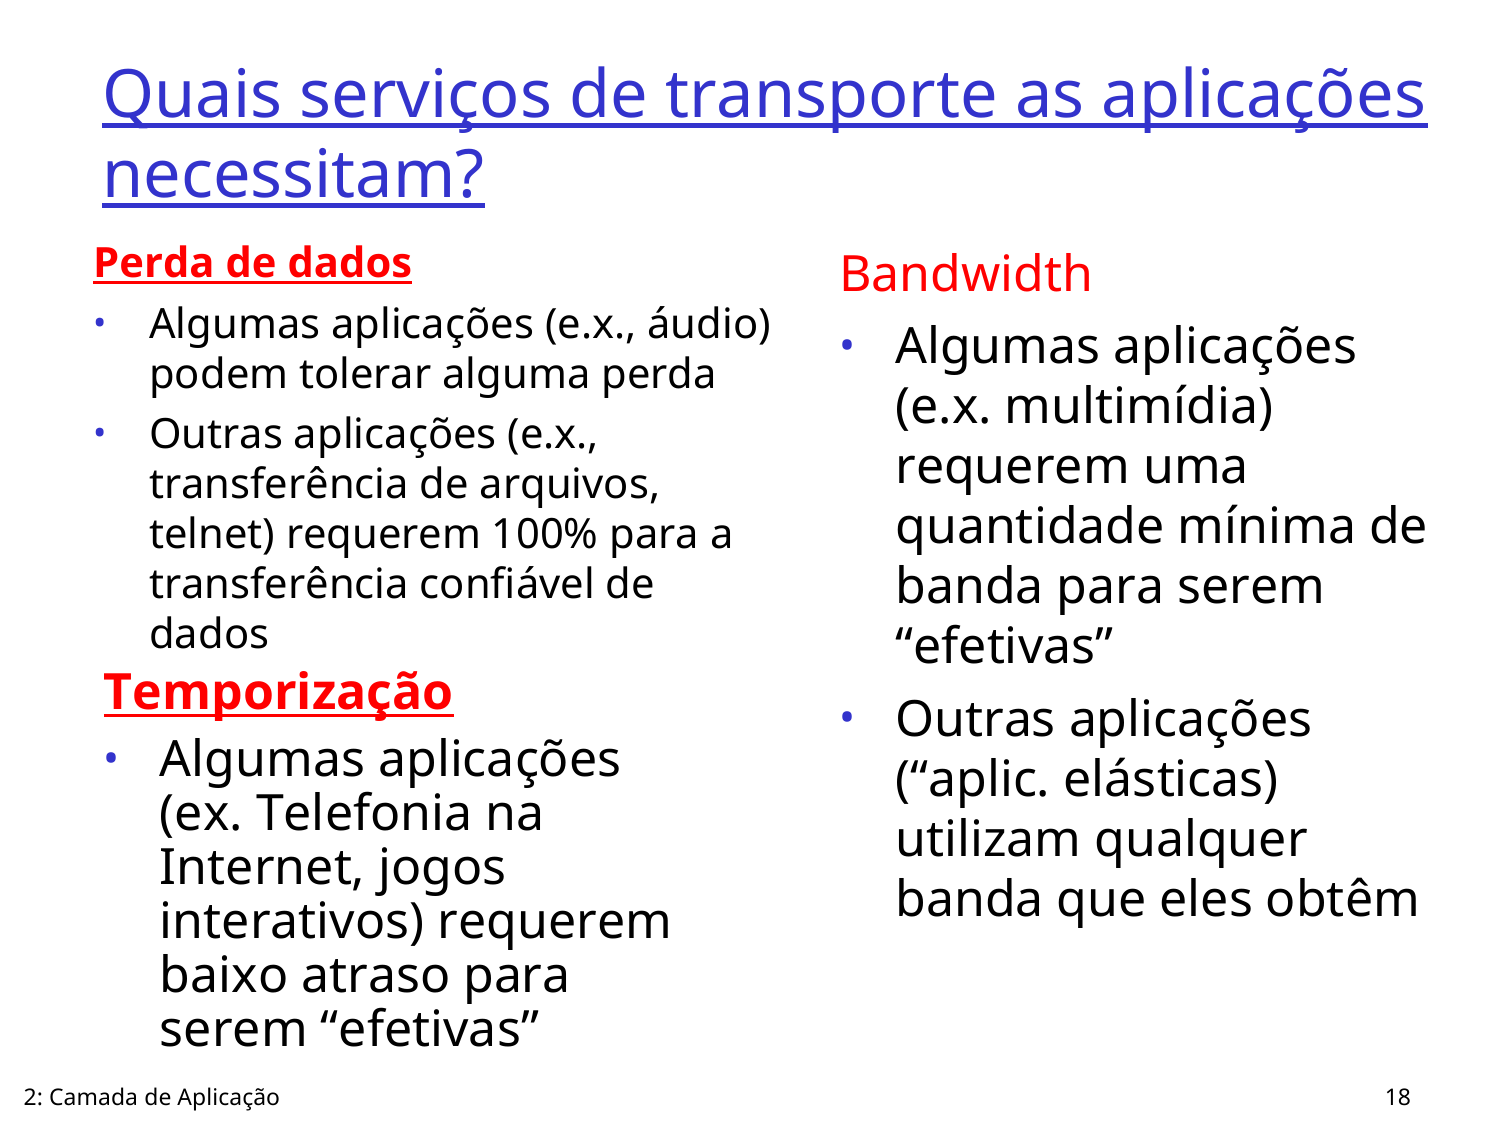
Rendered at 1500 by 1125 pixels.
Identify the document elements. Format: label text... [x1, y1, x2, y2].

list Temporização Algumas aplicações (ex. Telefonia na Internet, jogos interativos) requerem baixo atraso para serem “efetivas” [88, 658, 714, 1065]
title Quais serviços de transporte as aplicações necessitam? [87, 37, 1450, 225]
list Perda de dados Algumas aplicações (e.x., áudio) podem tolerar alguma perda Outras aplicações (e.x., transferência de arquivos, telnet) requerem 100% para a transferência confiável de dados [78, 228, 787, 687]
text_box Bandwidth Algumas aplicações (e.x. multimídia) requerem uma quantidade mínima de banda para serem “efetivas” Outras aplicações (“aplic. elásticas) utilizam qualquer banda que eles obtêm [824, 233, 1462, 958]
